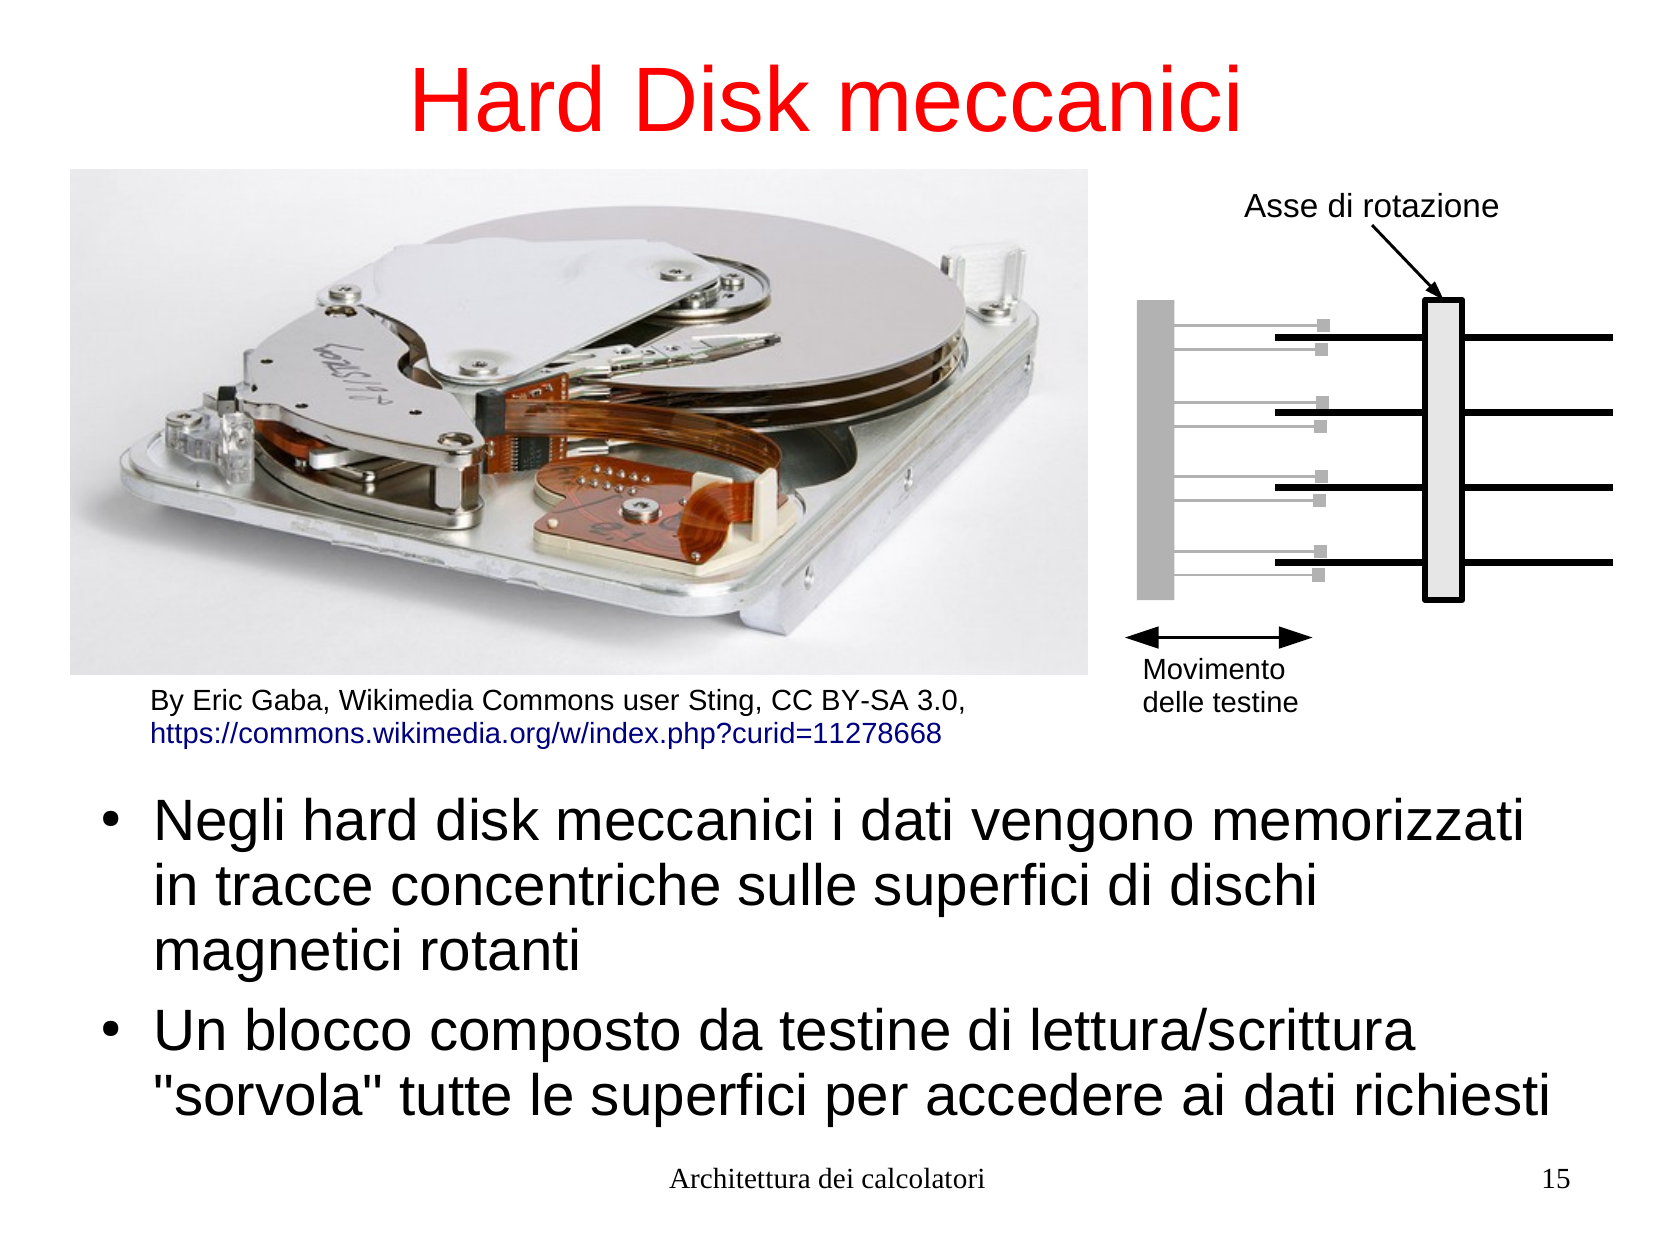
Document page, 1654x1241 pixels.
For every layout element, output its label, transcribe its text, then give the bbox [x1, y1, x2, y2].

text_box Asse di rotazione [1244, 187, 1501, 226]
title Hard Disk meccanici [82, 48, 1571, 152]
text_box By Eric Gaba, Wikimedia Commons user Sting, CC BY-SA 3.0, https://commons.wikimedia.org/w/index.php?curid=11278668 [150, 684, 1013, 751]
picture [70, 169, 1088, 676]
list Negli hard disk meccanici i dati vengono memorizzati in tracce concentriche sulle superfici di dischi magnetici rotanti Un blocco composto da testine di lettura/scrittura "sorvola" tutte le superfici per accedere ai dati richiesti [82, 787, 1571, 1129]
text_box Movimento delle testine [1142, 652, 1331, 719]
text_box [1424, 300, 1463, 601]
text_box [1136, 300, 1175, 601]
